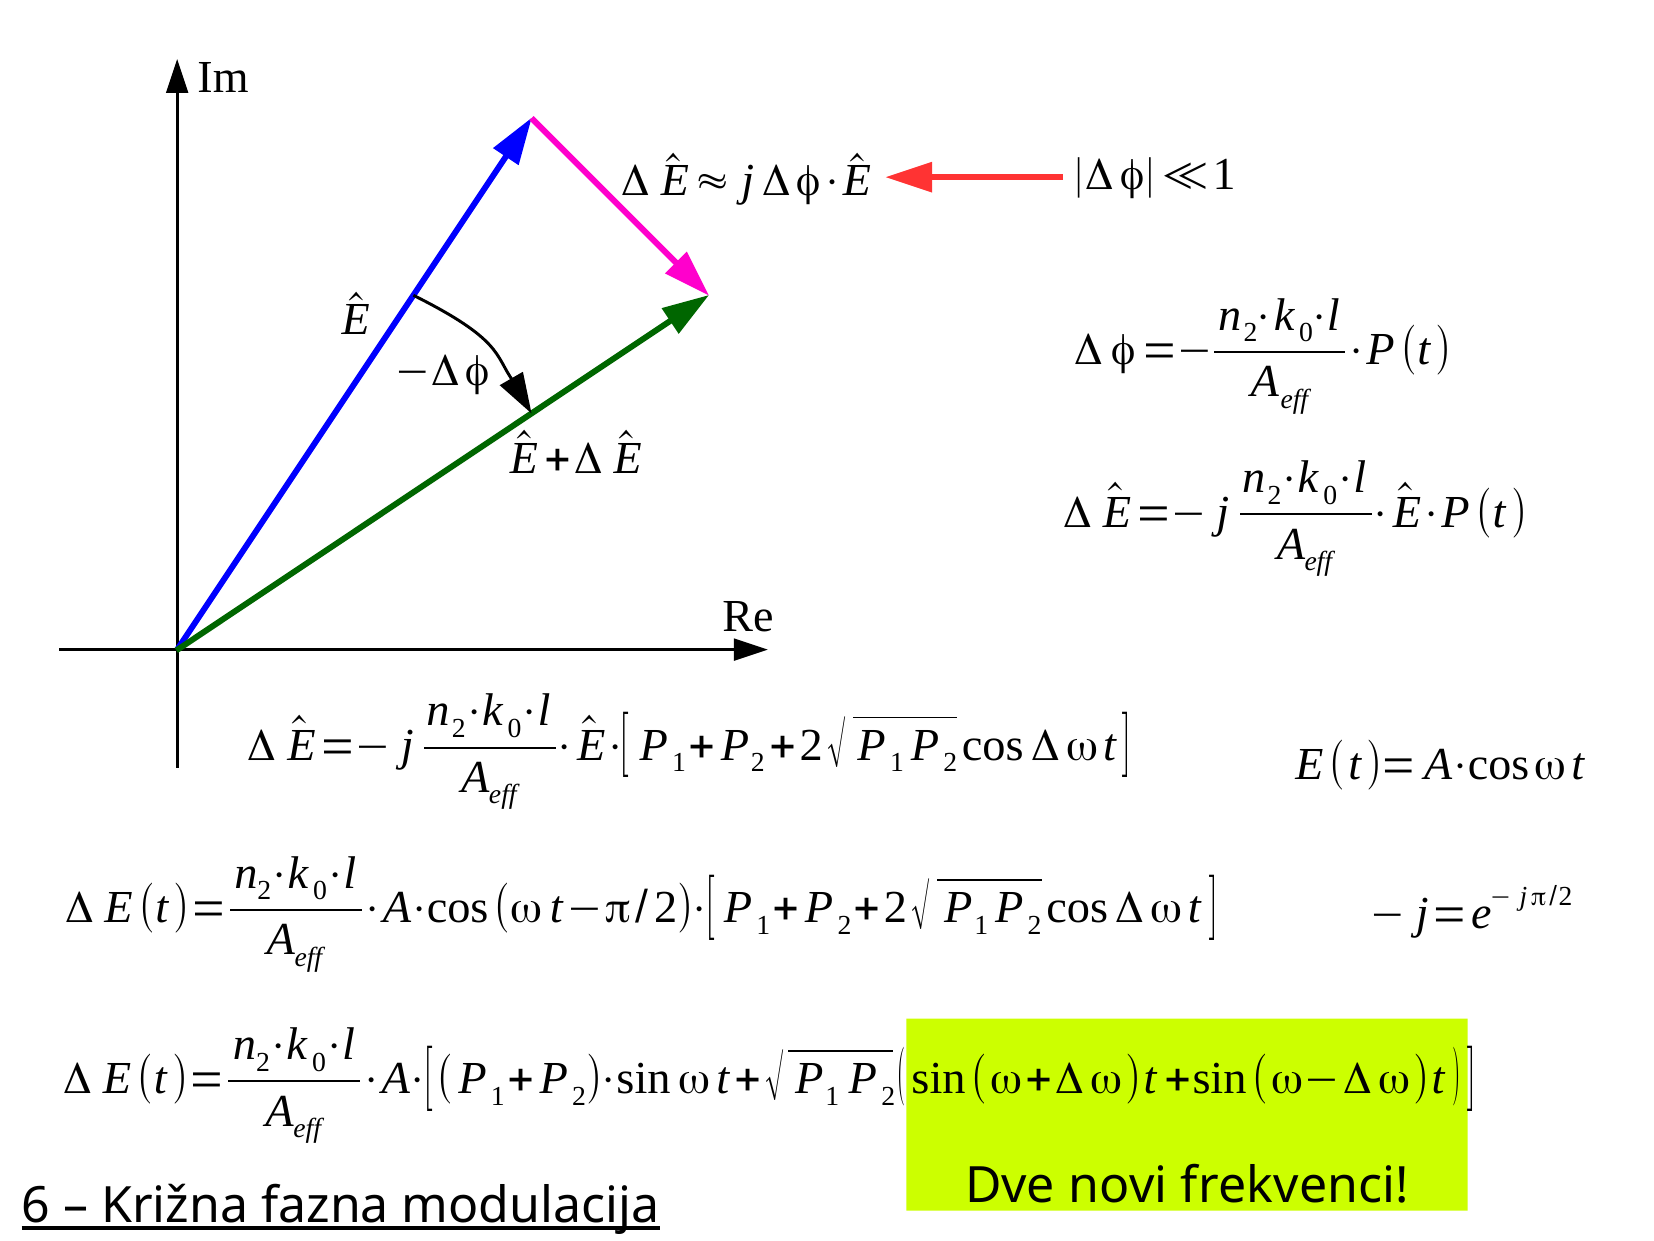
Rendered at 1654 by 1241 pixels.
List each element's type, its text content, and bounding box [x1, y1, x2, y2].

chart [53, 847, 1230, 972]
chart [1281, 738, 1599, 791]
chart [1358, 879, 1584, 939]
chart [236, 684, 1145, 810]
chart [51, 1018, 1488, 1143]
text_box Dve novi frekvenci! [906, 1143, 1468, 1211]
chart [327, 288, 385, 346]
chart [1051, 451, 1539, 576]
text_box 6 – Križna fazna modulacija [21, 1169, 811, 1230]
chart [708, 590, 785, 643]
chart [610, 149, 886, 207]
chart [496, 427, 656, 485]
chart [1062, 288, 1464, 414]
chart [1060, 148, 1247, 201]
chart [383, 353, 506, 398]
chart [186, 50, 262, 104]
